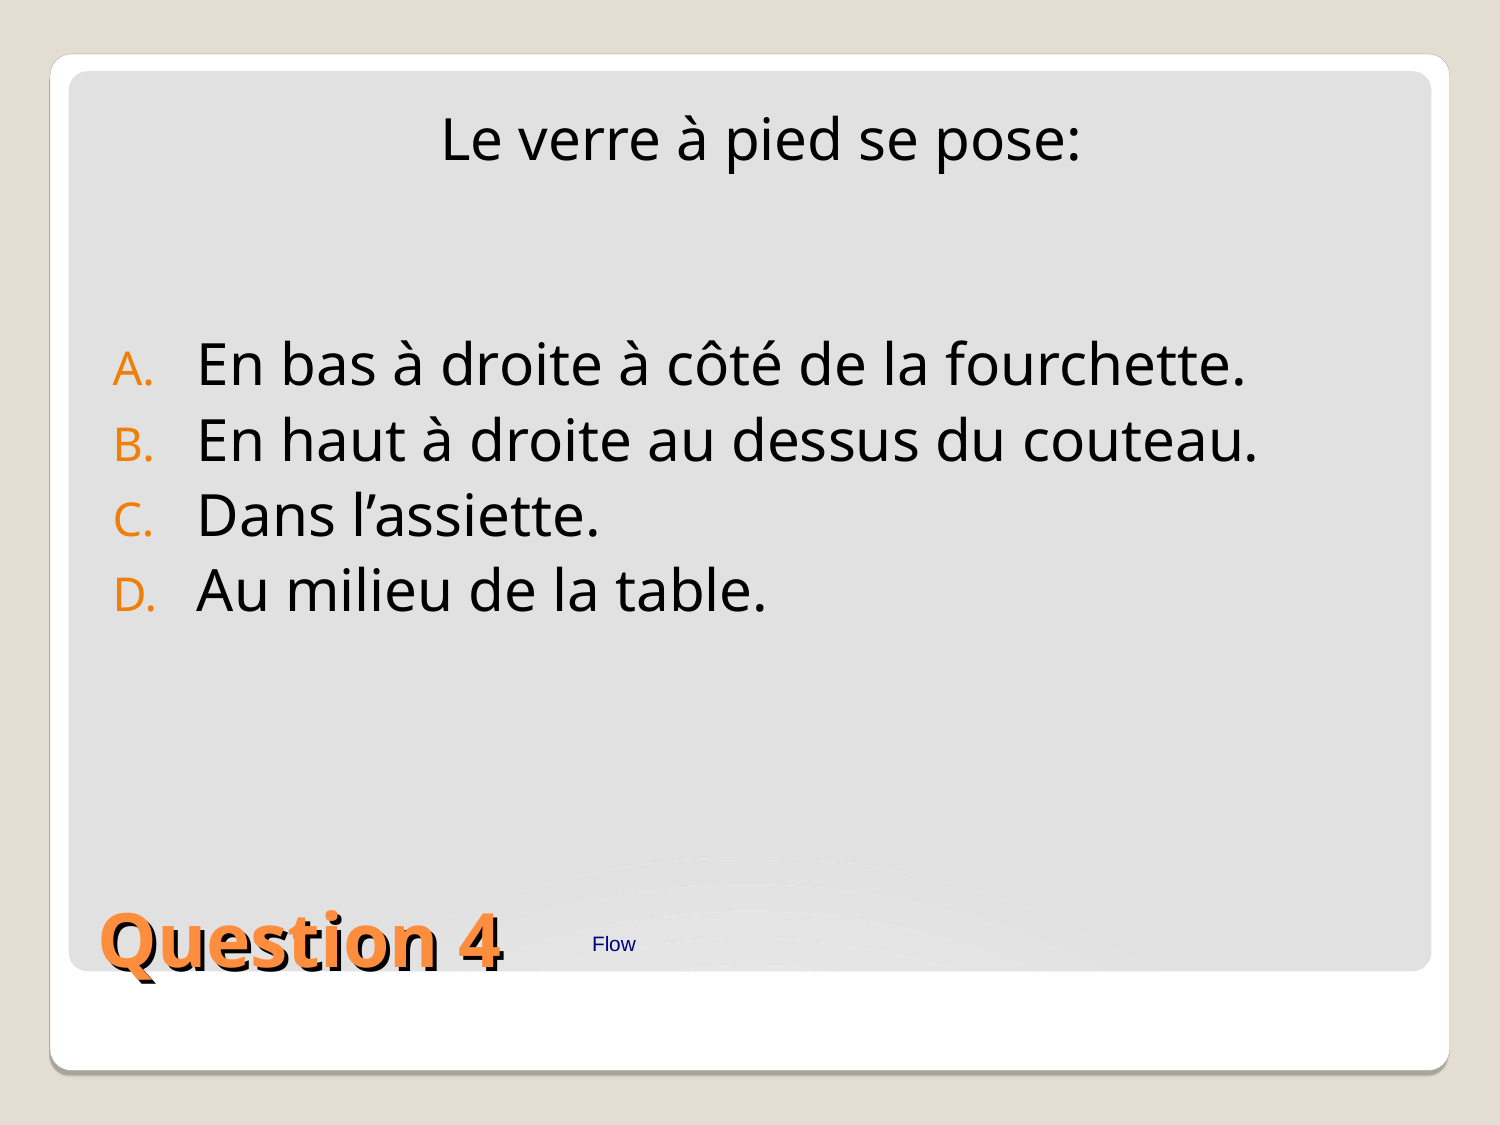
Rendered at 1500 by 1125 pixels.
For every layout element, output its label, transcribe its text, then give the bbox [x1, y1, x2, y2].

text_box Flow [577, 925, 657, 964]
list Le verre à pied se pose: En bas à droite à côté de la fourchette. En haut à droite au dessus du couteau. Dans l’assiette. Au milieu de la table. [82, 86, 1426, 774]
title Question 4 [82, 817, 1426, 991]
